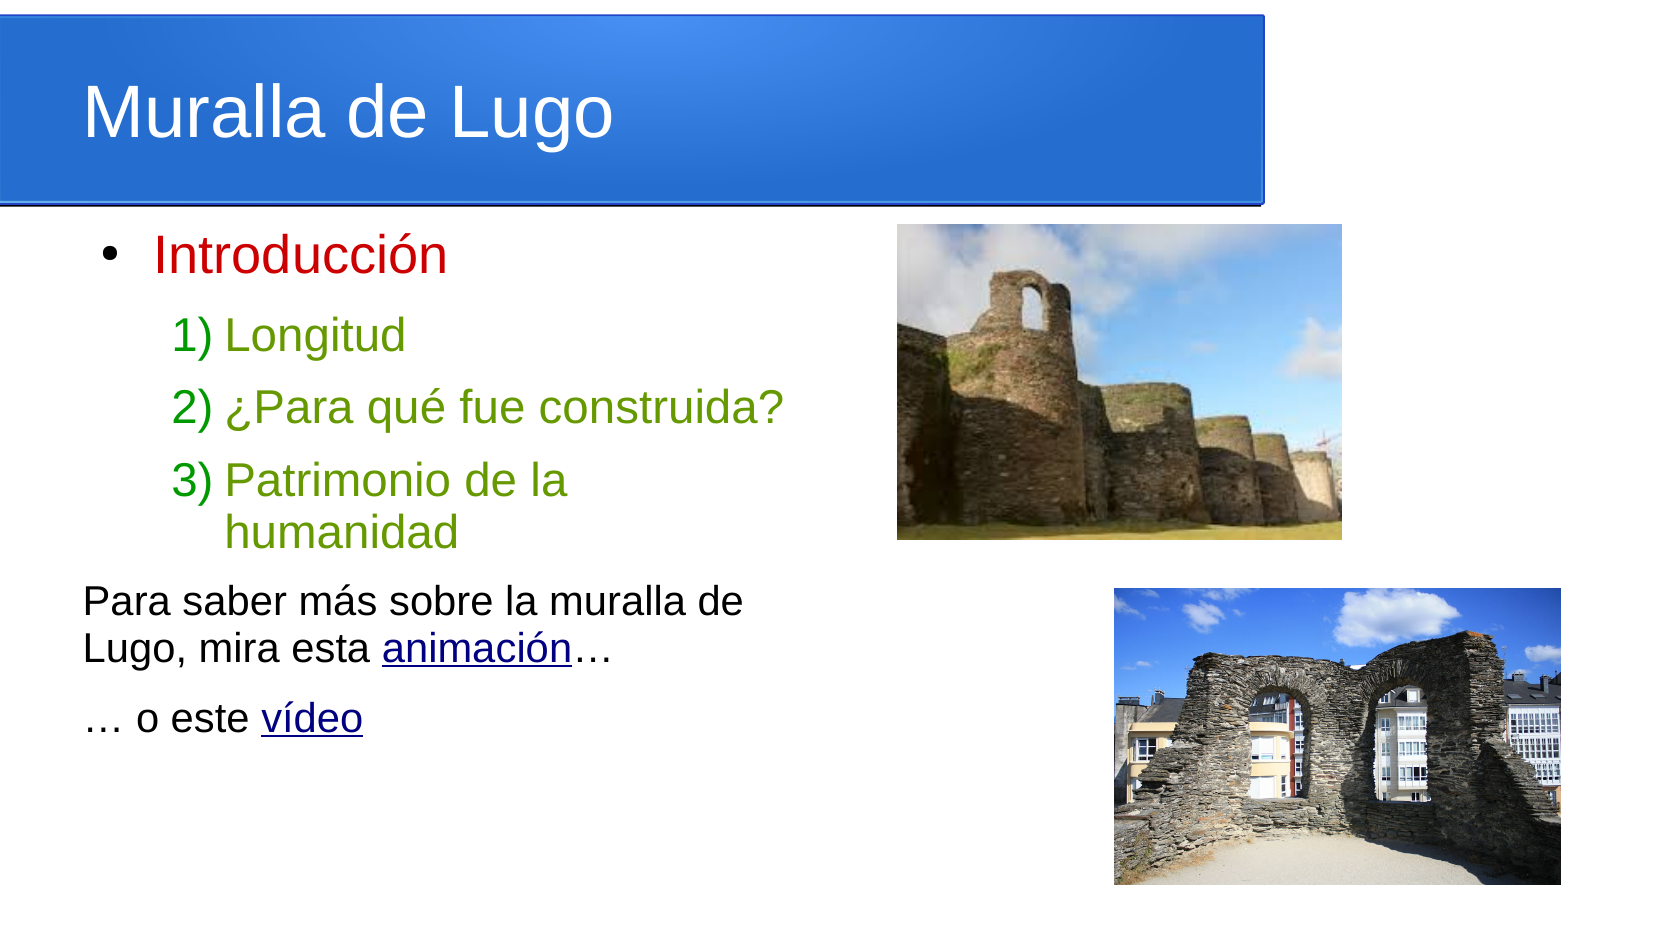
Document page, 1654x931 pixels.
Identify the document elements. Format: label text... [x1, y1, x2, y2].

picture [897, 224, 1342, 541]
list Introducción Longitud ¿Para qué fue construida? Patrimonio de la humanidad Para saber más sobre la muralla de Lugo, mira esta animación… … o este vídeo [82, 224, 809, 764]
picture [1114, 588, 1561, 886]
title Muralla de Lugo [82, 35, 1235, 189]
